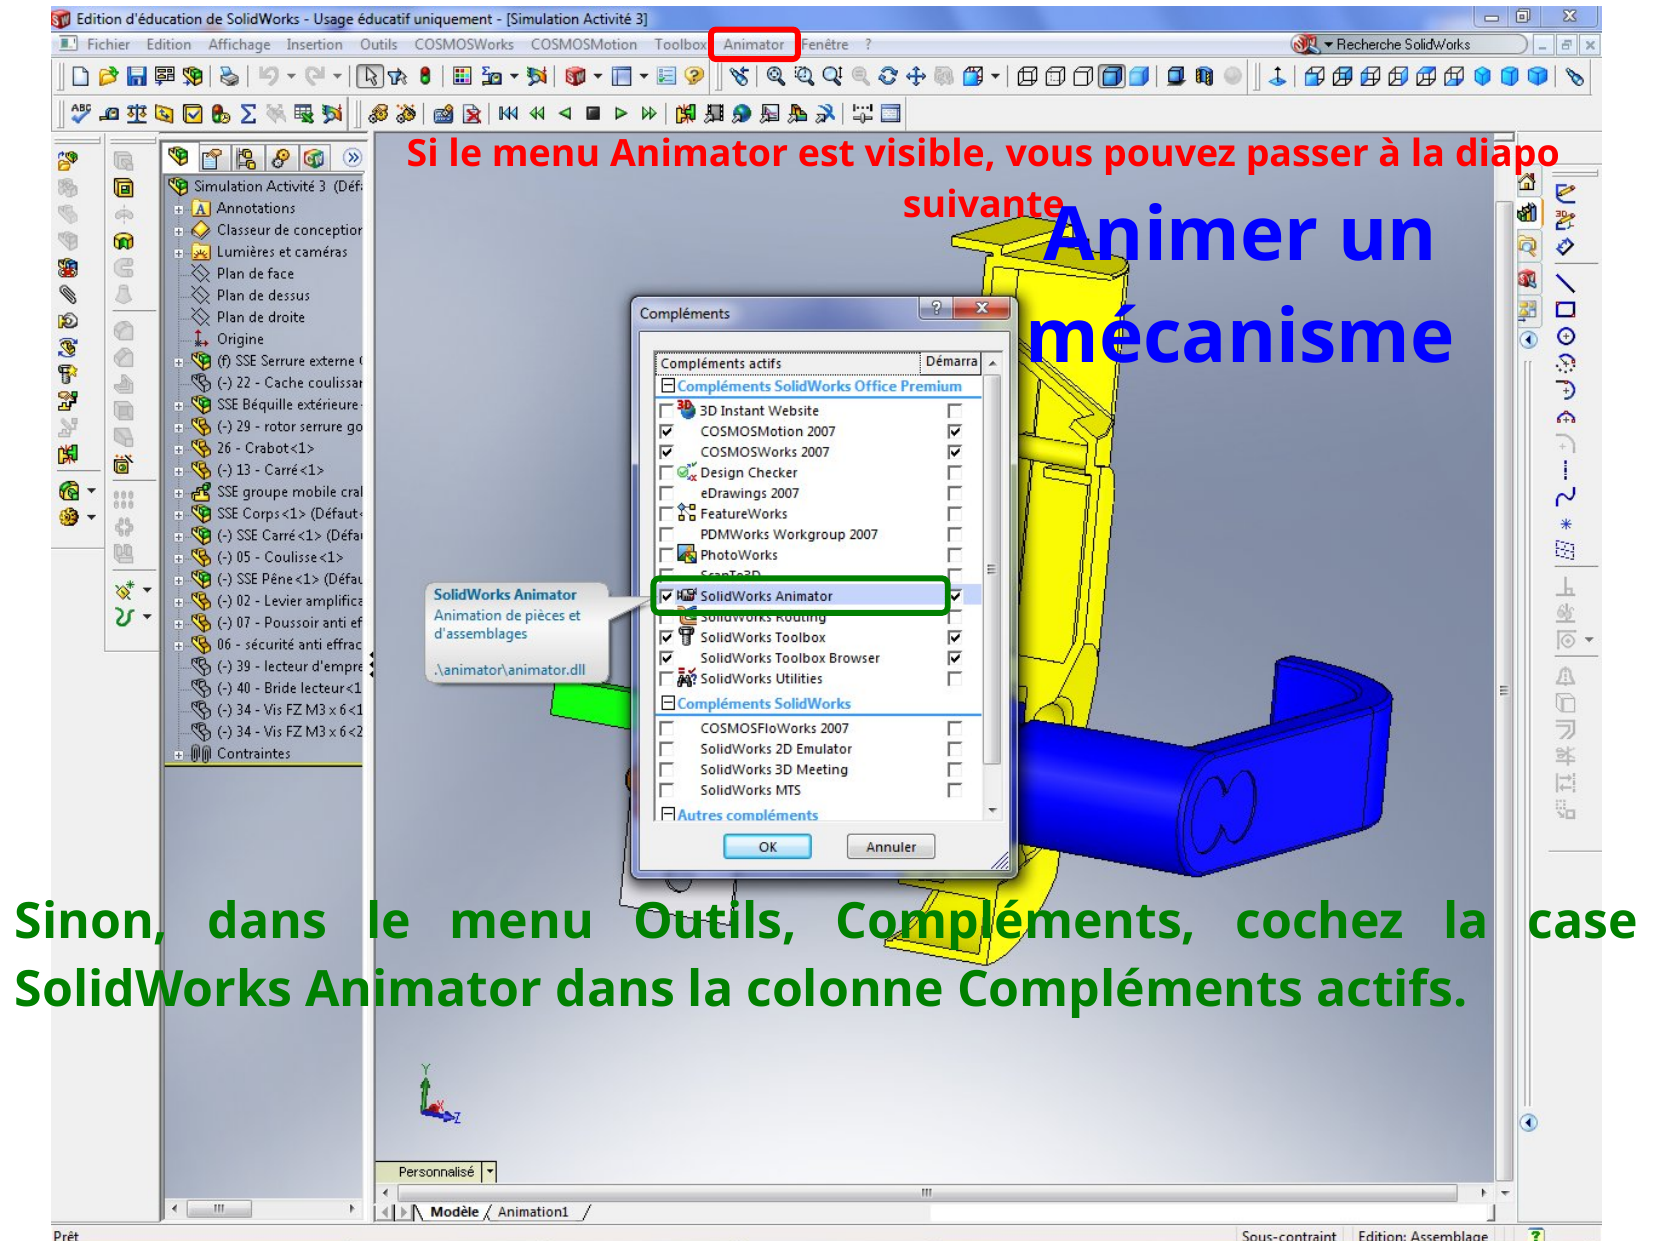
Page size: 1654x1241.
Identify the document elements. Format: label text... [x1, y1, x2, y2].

text_box Sinon, dans le menu Outils, Compléments, cochez la case SolidWorks Animator dans la colonne Compléments actifs. [0, 877, 1654, 1032]
picture [51, 1032, 1602, 1241]
picture [51, 6, 1602, 877]
text_box Si le menu Animator est visible, vous pouvez passer à la diapo suivante [314, 119, 1654, 187]
text_box Animer un mécanisme [826, 172, 1654, 293]
